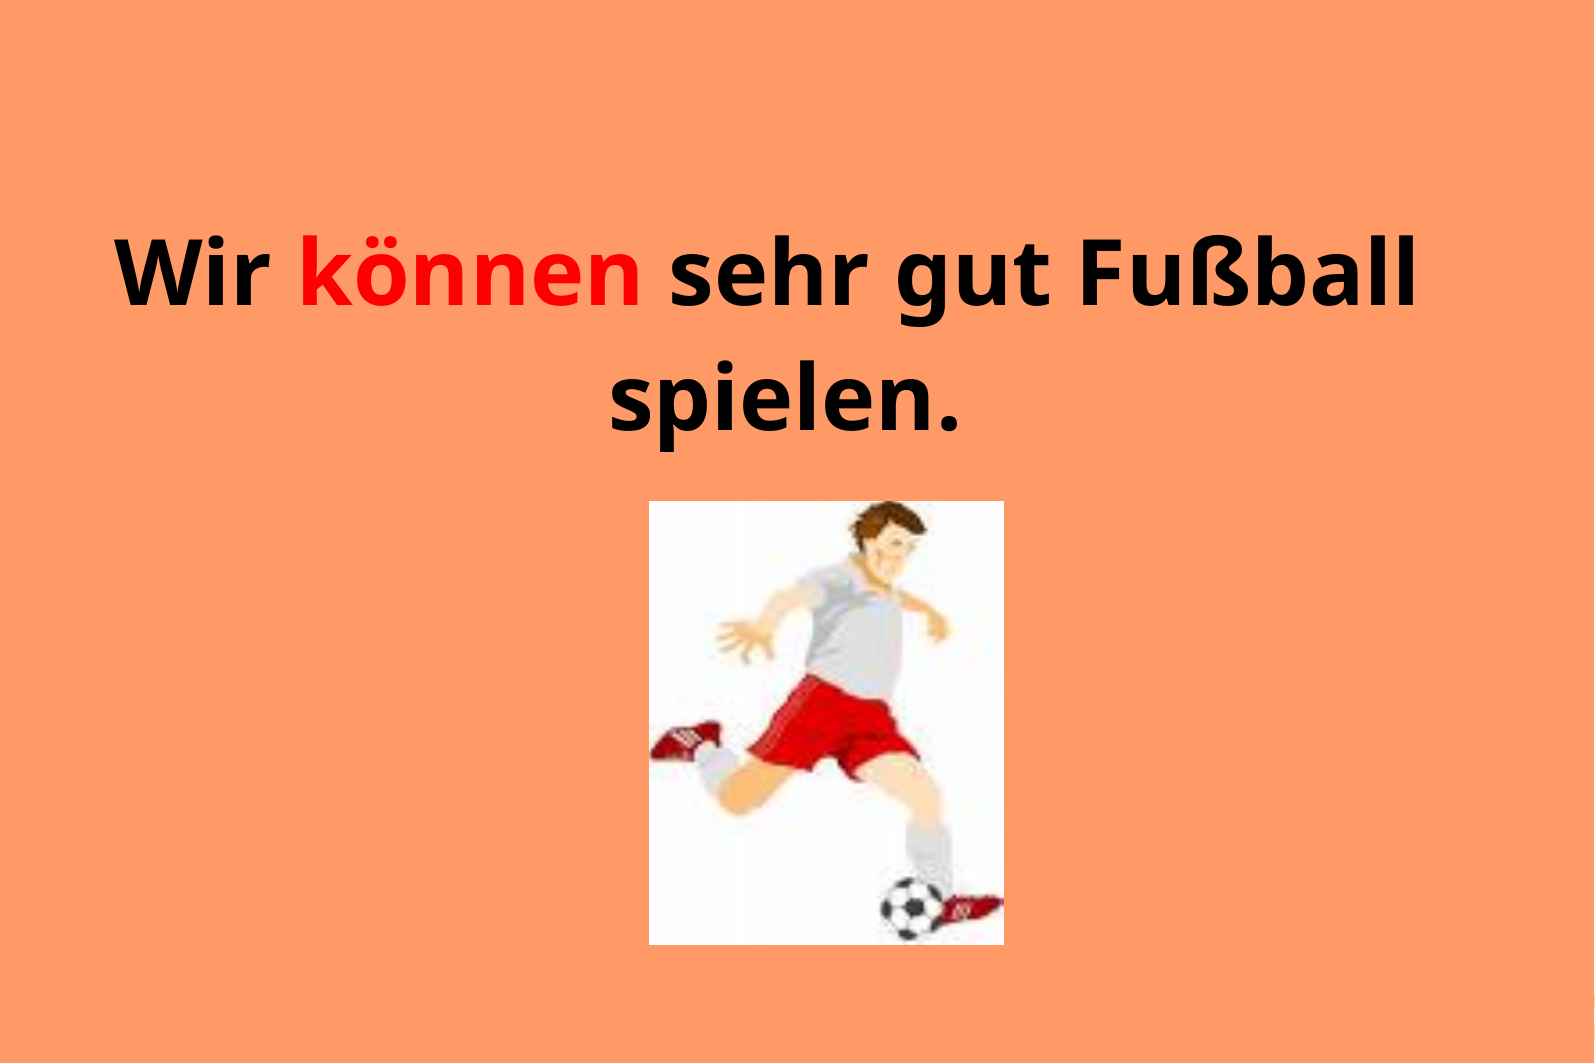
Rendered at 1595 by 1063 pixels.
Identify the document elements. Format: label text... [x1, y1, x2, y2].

picture [649, 501, 1004, 945]
subtitle Wir können sehr gut Fußball spielen. [0, 0, 1536, 842]
